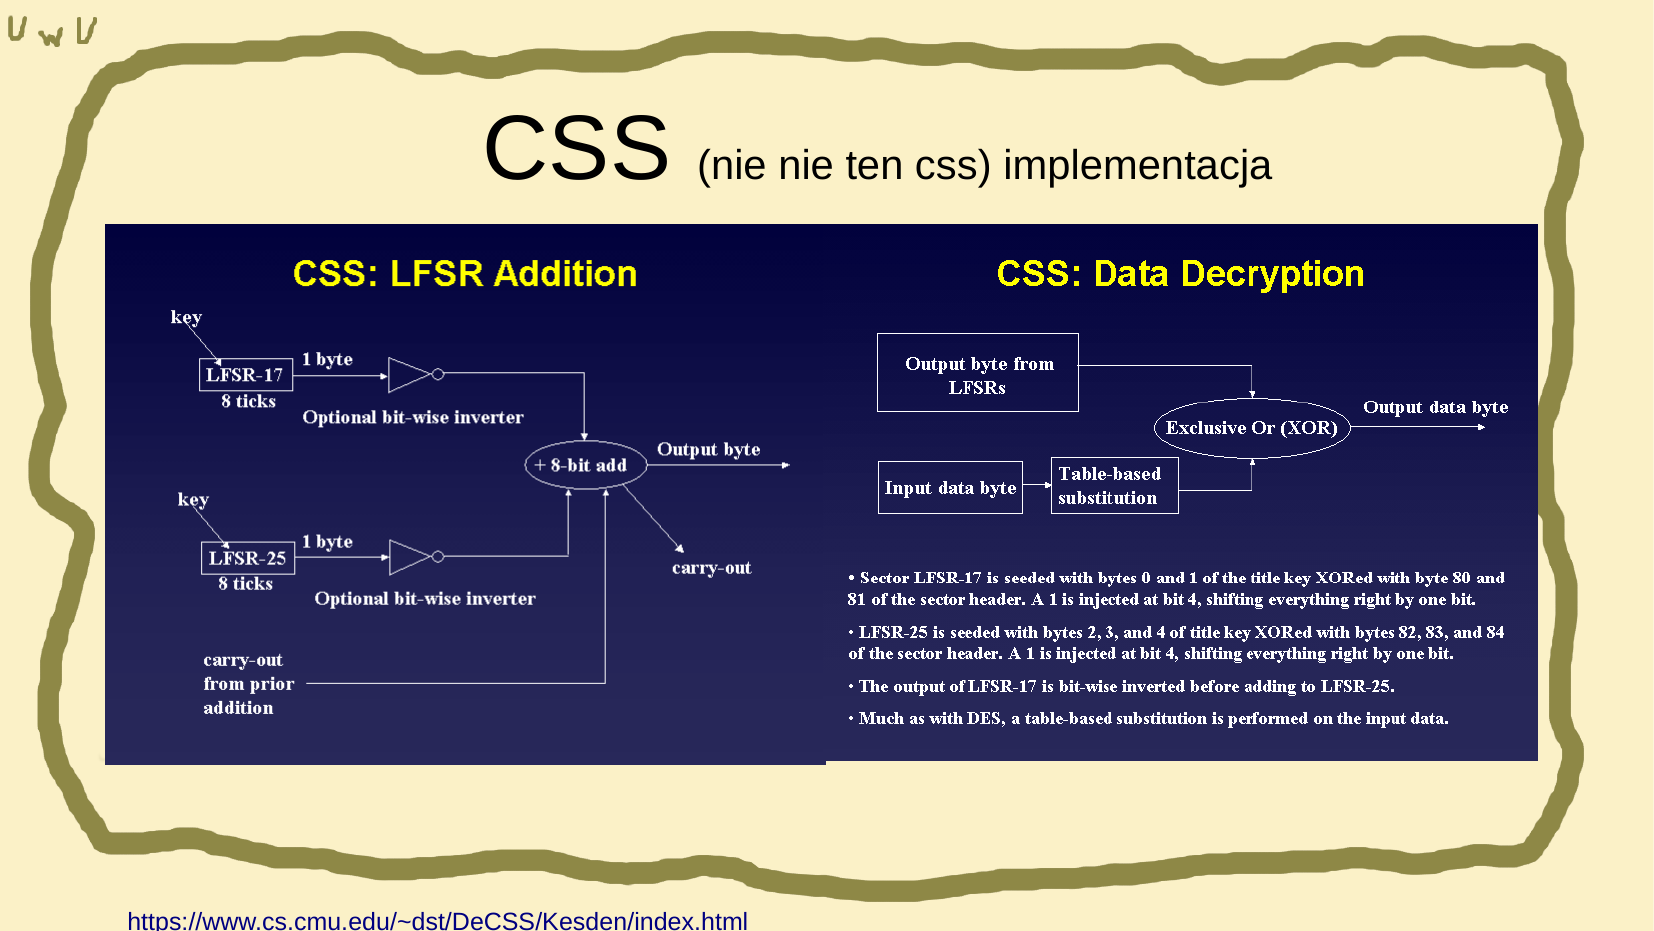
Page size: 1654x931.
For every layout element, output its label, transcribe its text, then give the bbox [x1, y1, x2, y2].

picture [0, 0, 1654, 931]
title CSS (nie nie ten css) implementacja [82, 69, 1571, 226]
text_box https://www.cs.cmu.edu/~dst/DeCSS/Kesden/index.html [112, 900, 1576, 931]
